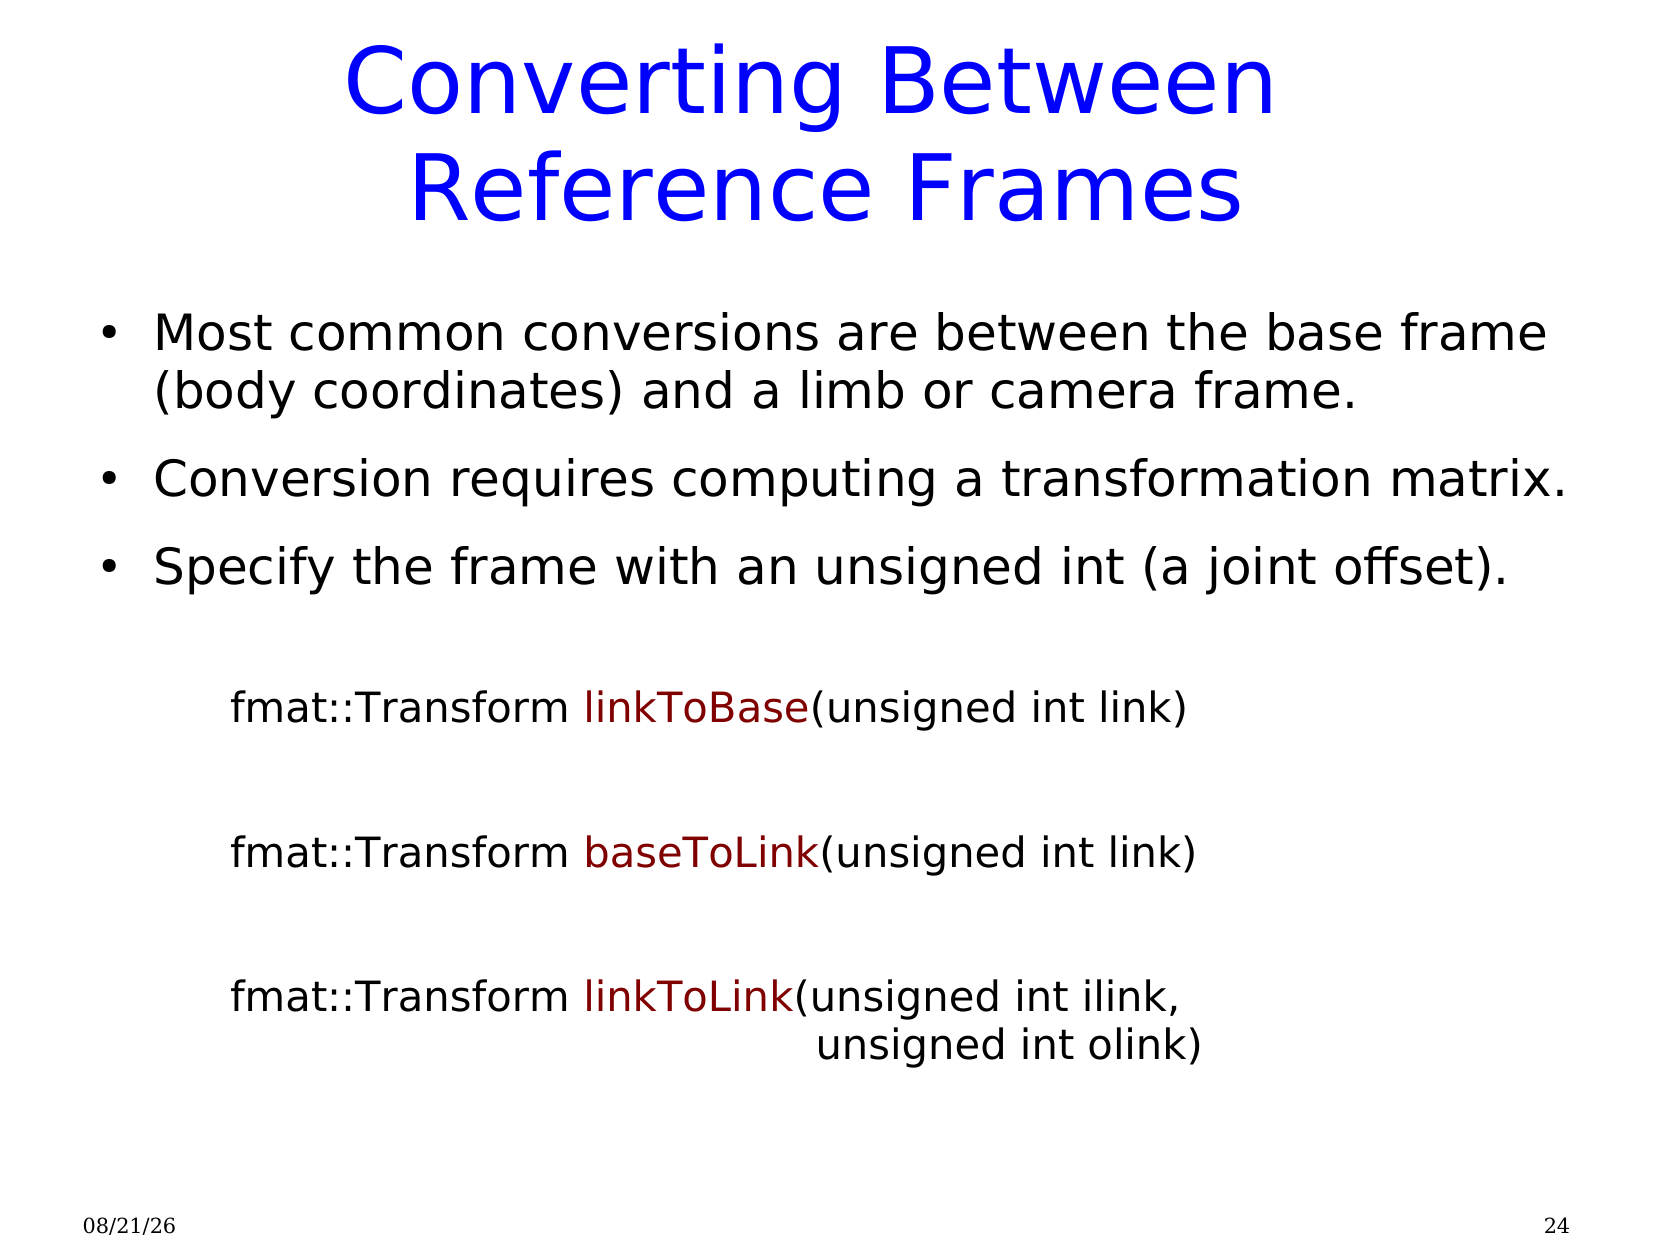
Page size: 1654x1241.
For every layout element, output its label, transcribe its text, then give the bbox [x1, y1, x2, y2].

title Converting Between Reference Frames [82, 28, 1571, 243]
list Most common conversions are between the base frame (body coordinates) and a limb or camera frame. Conversion requires computing a transformation matrix. Specify the frame with an unsigned int (a joint offset). fmat::Transform linkToBase(unsigned int link) fmat::Transform baseToLink(unsigned int link) fmat::Transform linkToLink(unsigned int ilink, unsigned int olink) [82, 304, 1571, 1118]
